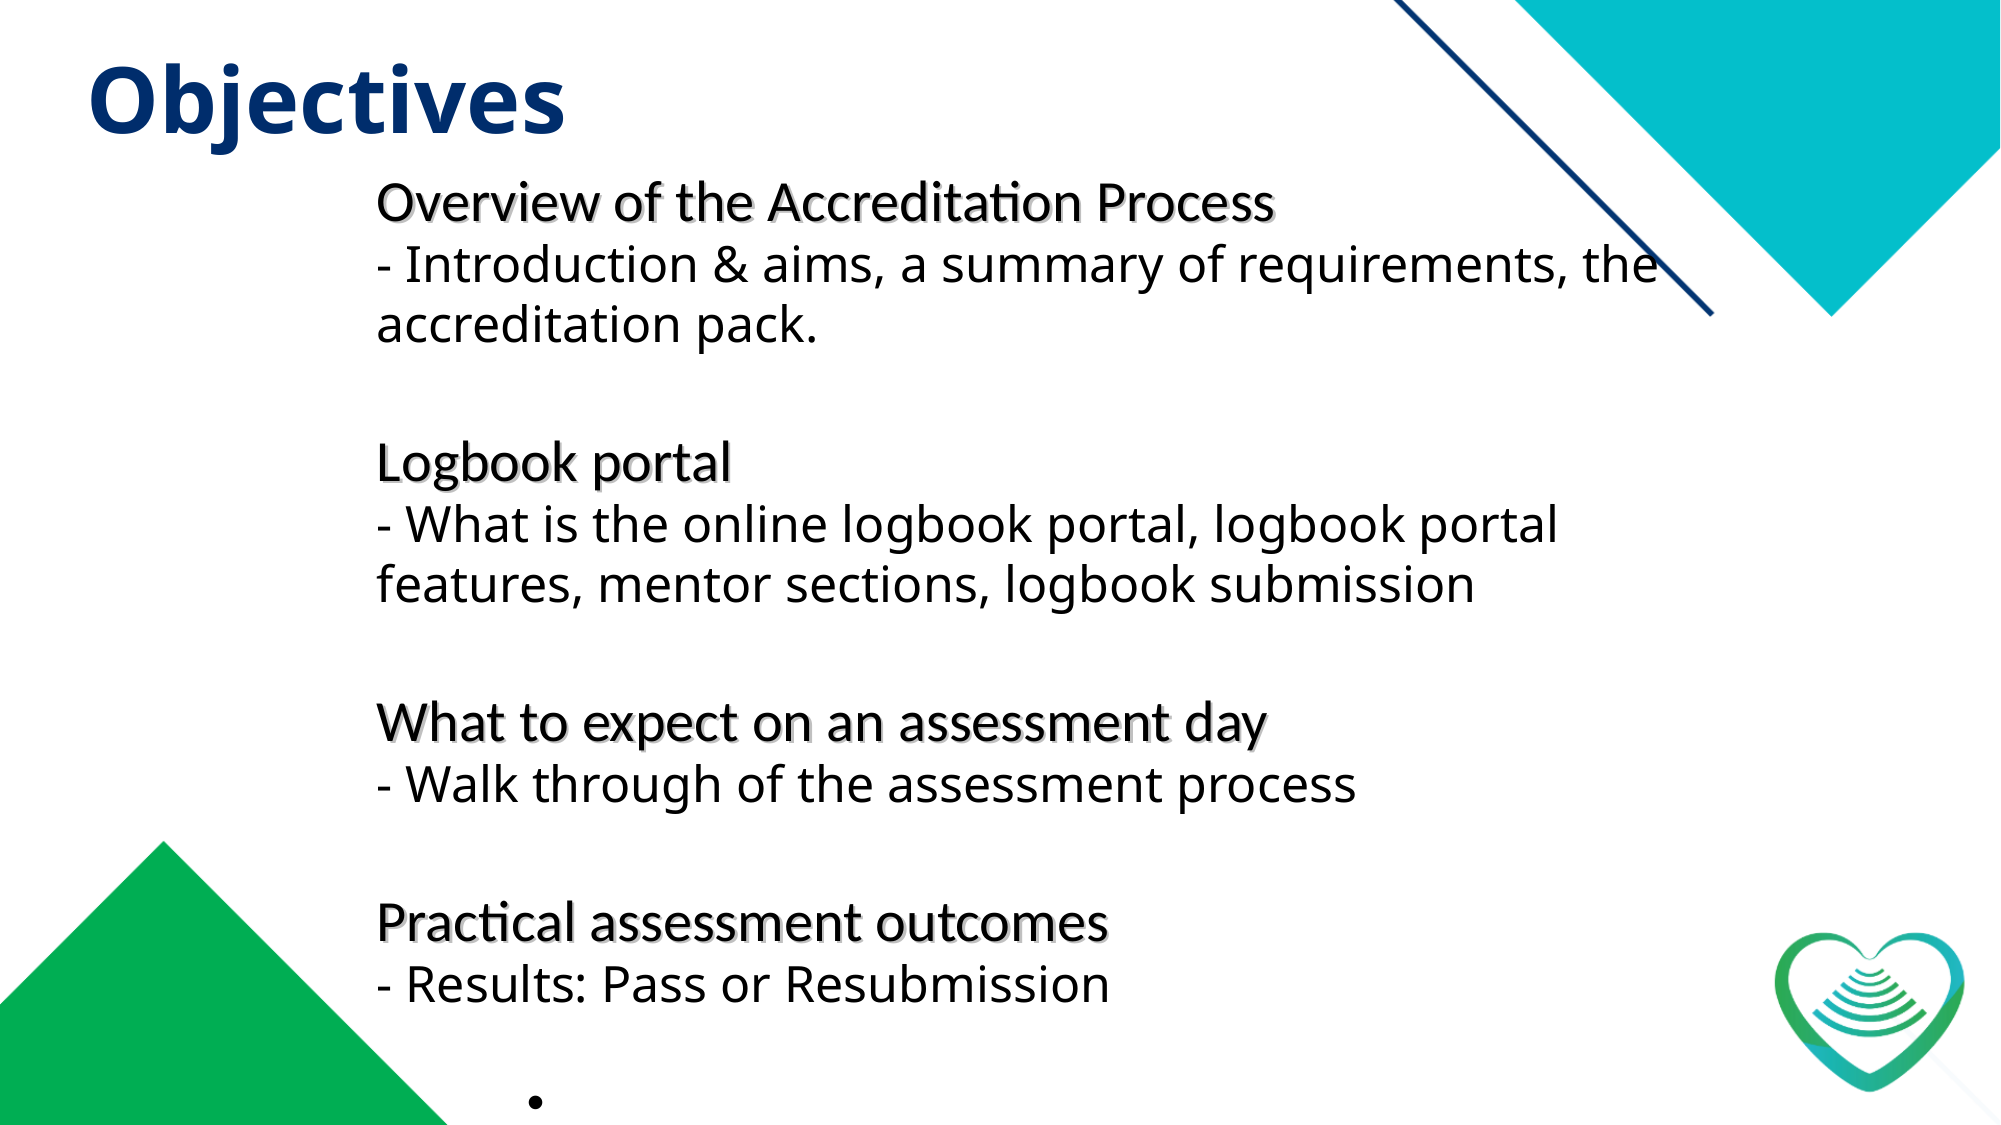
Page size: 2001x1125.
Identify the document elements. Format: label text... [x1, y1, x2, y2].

text_box Overview of the Accreditation Process - Introduction & aims, a summary of requirements, the accreditation pack. Logbook portal - What is the online logbook portal, logbook portal features, mentor sections, logbook submission What to expect on an assessment day - Walk through of the assessment process Practical assessment outcomes - Results: Pass or Resubmission [361, 155, 1691, 1125]
title Objectives [71, 46, 1797, 156]
